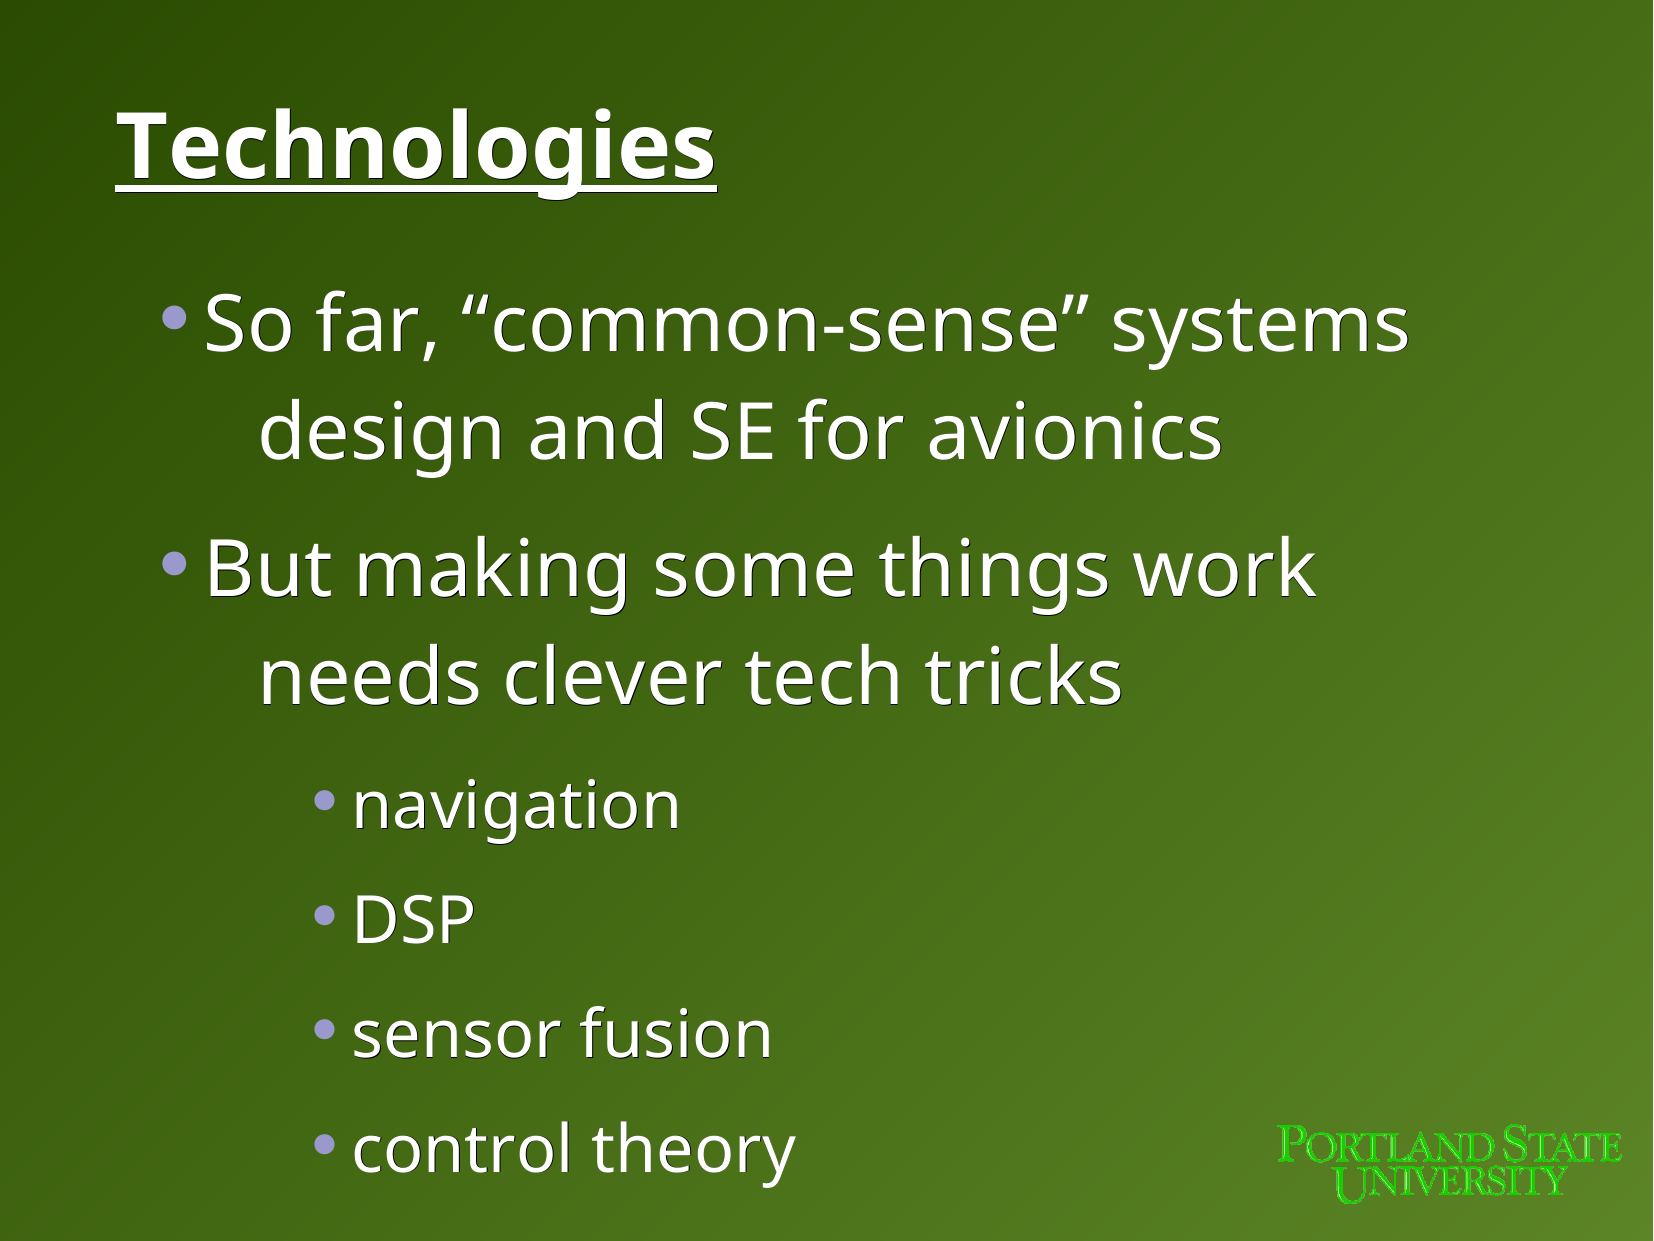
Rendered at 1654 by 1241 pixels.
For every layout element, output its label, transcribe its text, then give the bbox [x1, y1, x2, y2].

title Technologies [115, 86, 1527, 200]
picture [1277, 1124, 1622, 1204]
list So far, “common-sense” systems design and SE for avionics But making some things work needs clever tech tricks navigation DSP sensor fusion control theory [115, 266, 1527, 1089]
